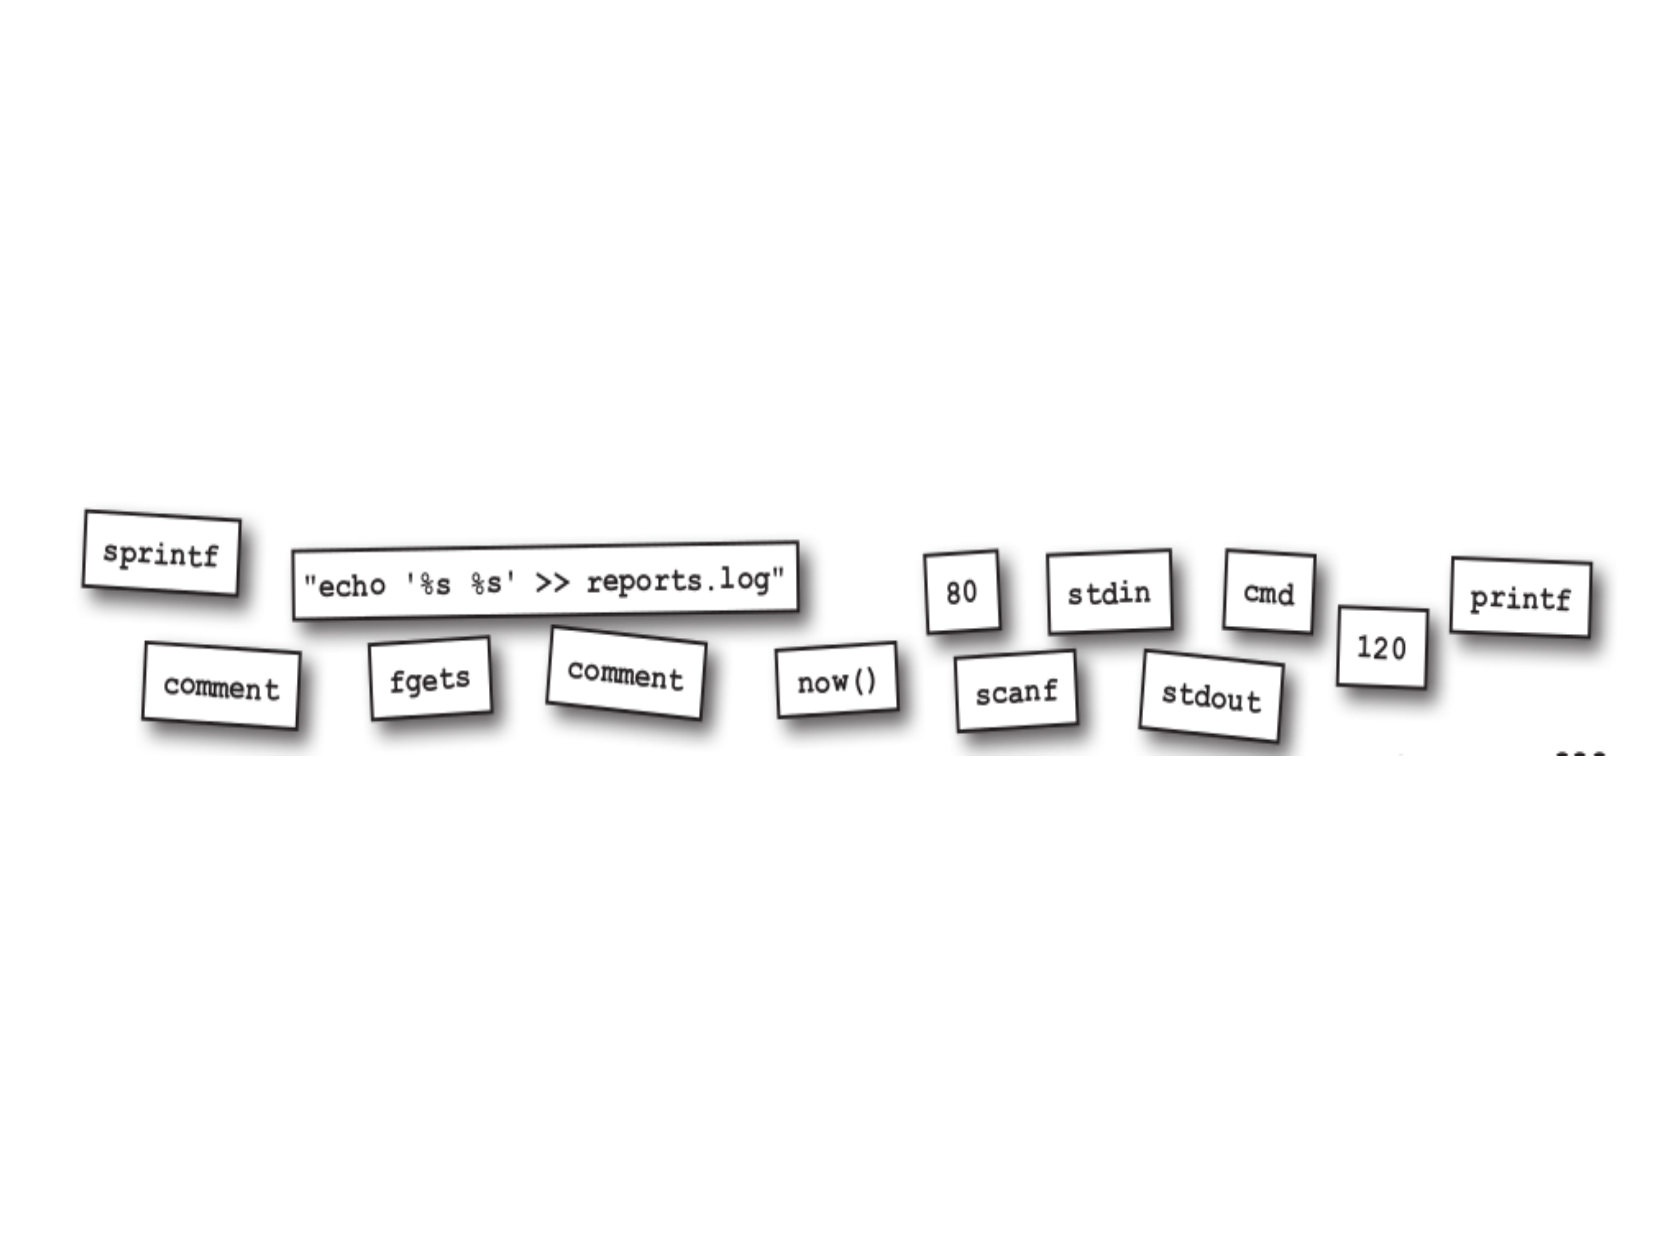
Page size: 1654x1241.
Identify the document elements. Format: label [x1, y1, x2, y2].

picture [35, 496, 1619, 756]
